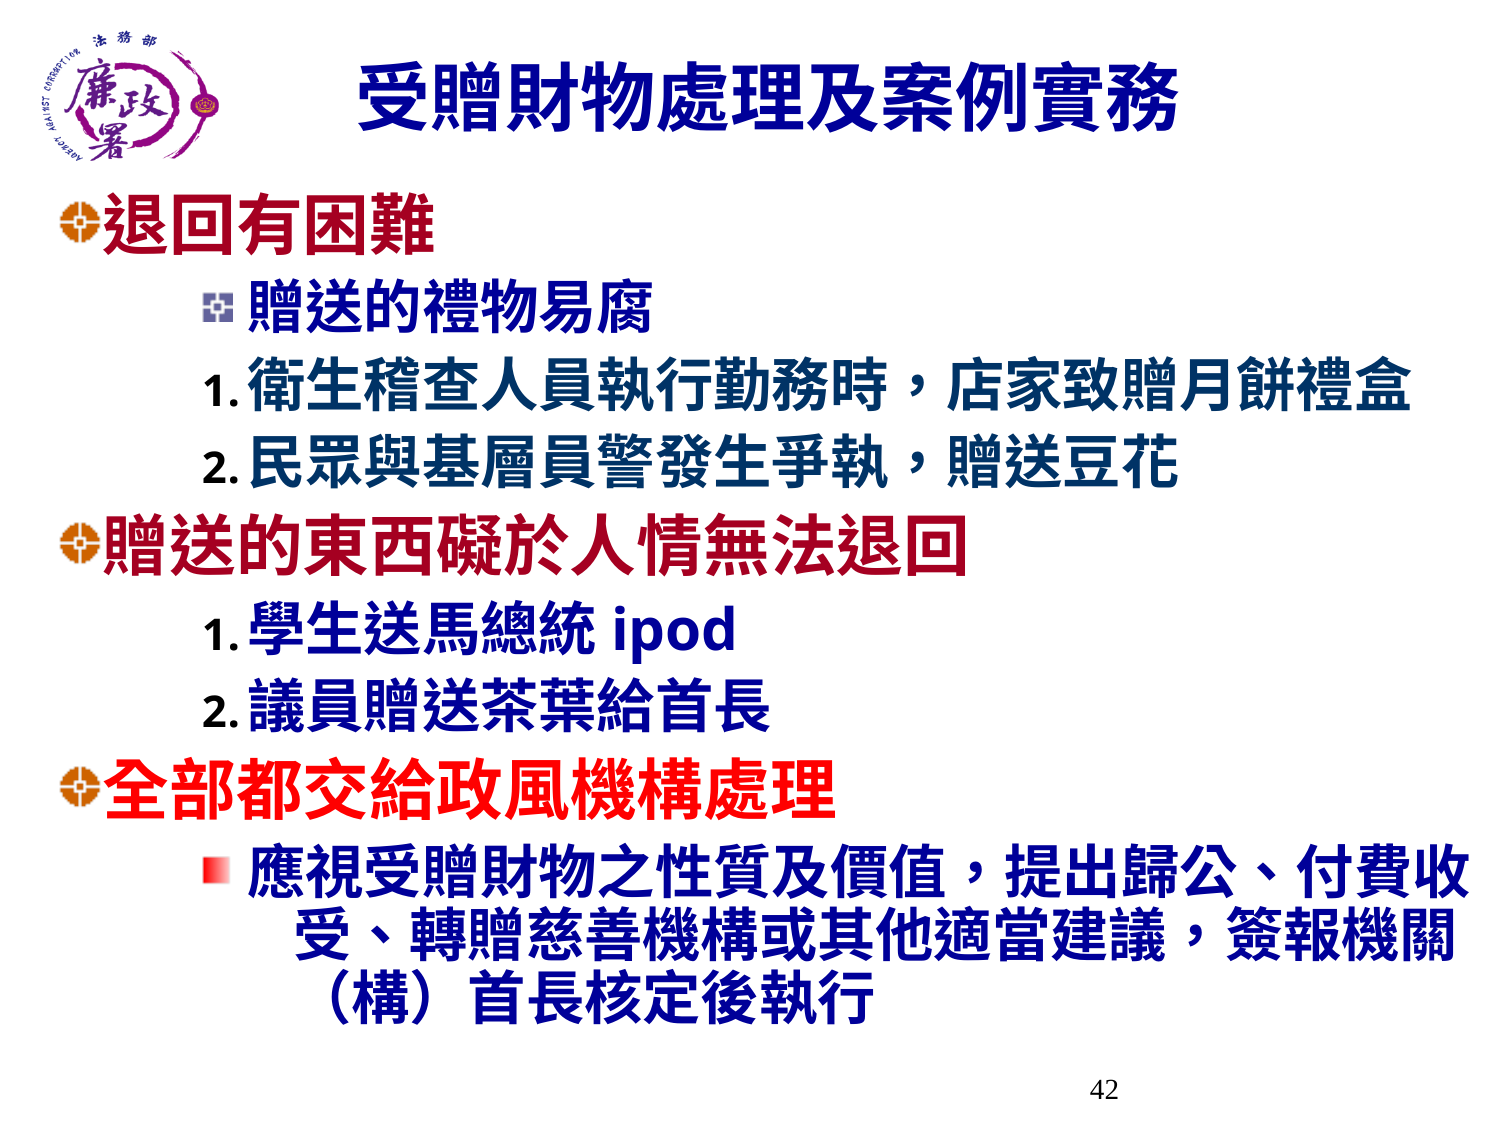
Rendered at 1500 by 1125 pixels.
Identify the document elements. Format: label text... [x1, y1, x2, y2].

title 受贈財物處理及案例實務 [242, 42, 1294, 146]
text_box [1074, 1043, 1388, 1113]
list 退回有困難 贈送的禮物易腐 衛生稽查人員執行勤務時，店家致贈月餅禮盒 民眾與基層員警發生爭執，贈送豆花 贈送的東西礙於人情無法退回 學生送馬總統ipod 議員贈送茶葉給首長 全部都交給政風機構處理 應視受贈財物之性質及價值，提出歸公、付費收受、轉贈慈善機構或其他適當建議，簽報機關（構）首長核定後執行 [41, 184, 1500, 1043]
